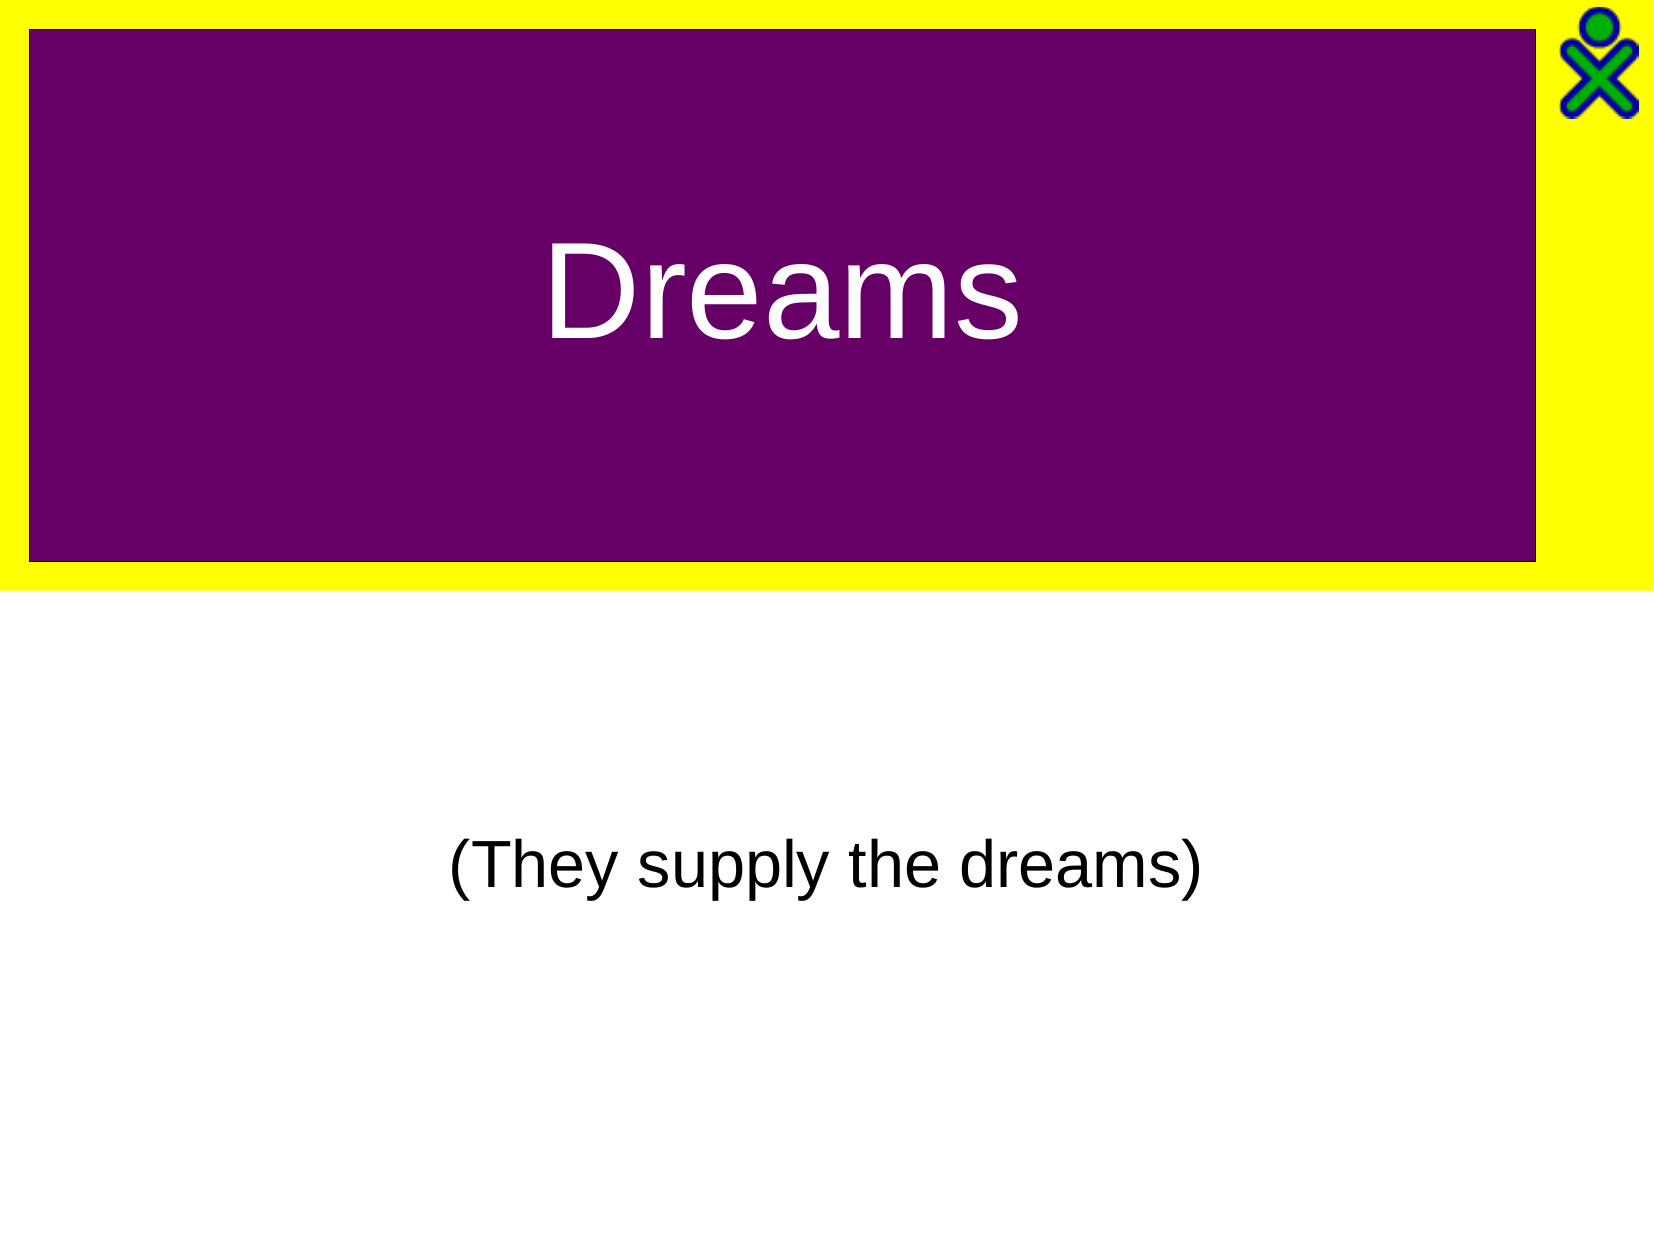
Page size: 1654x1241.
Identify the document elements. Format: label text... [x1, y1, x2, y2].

picture [1559, 7, 1639, 119]
title Dreams [59, 56, 1506, 525]
subtitle (They supply the dreams) [82, 627, 1571, 1102]
